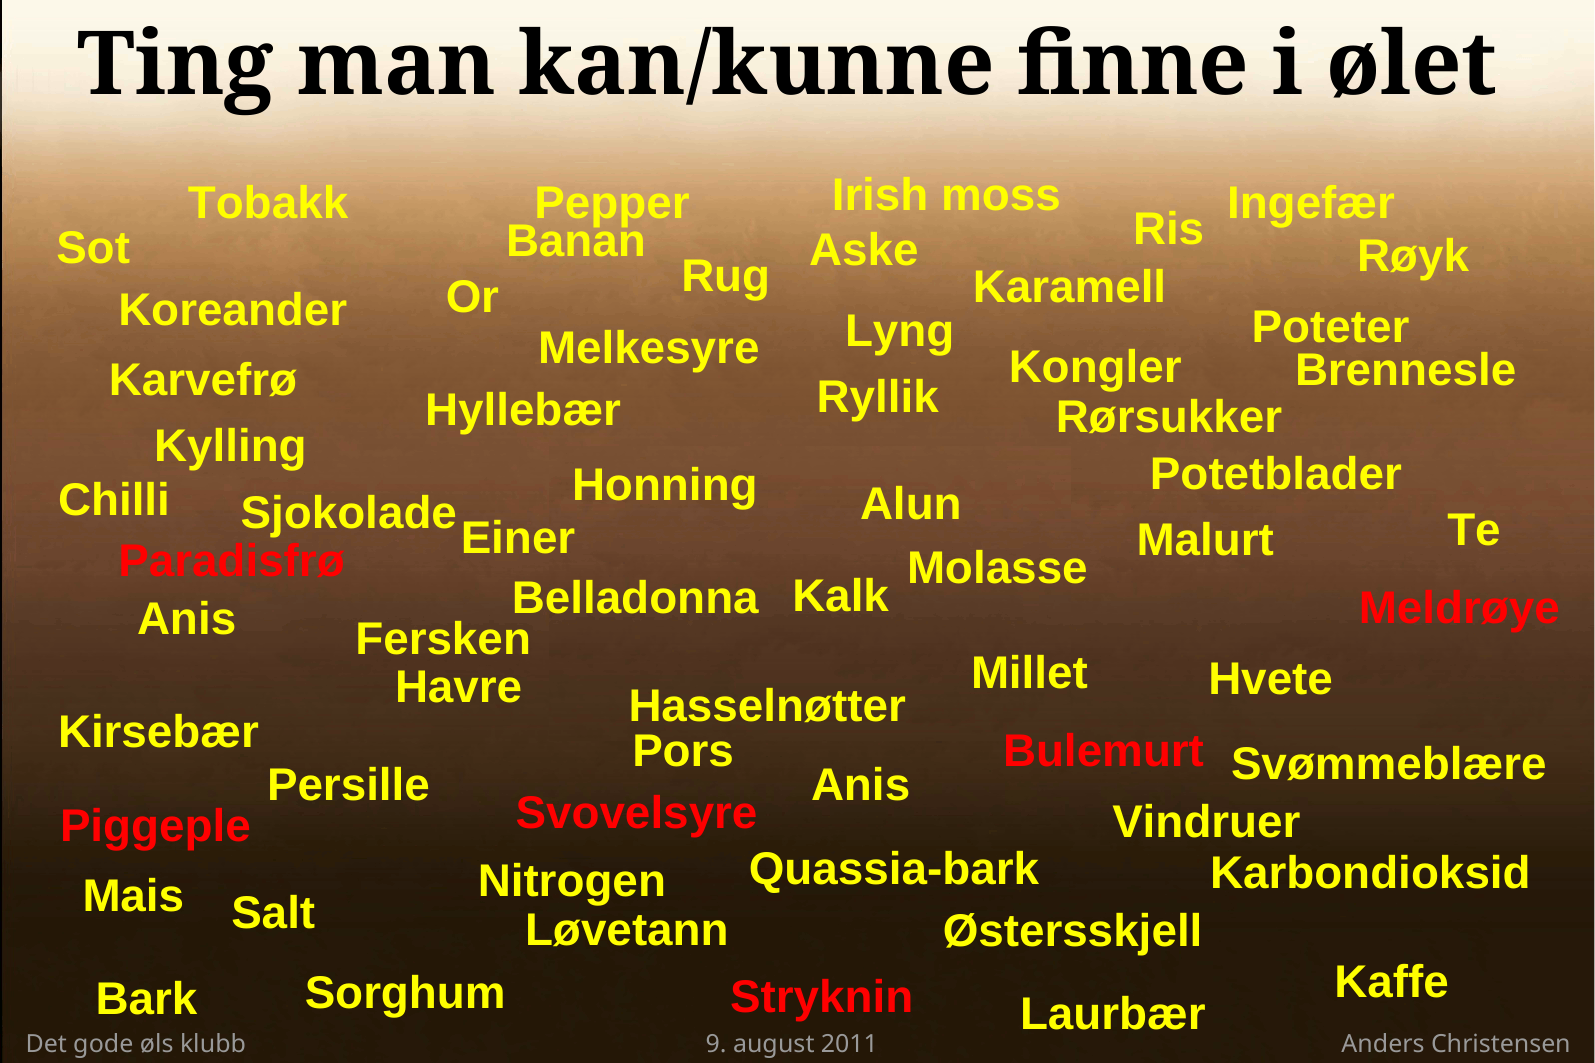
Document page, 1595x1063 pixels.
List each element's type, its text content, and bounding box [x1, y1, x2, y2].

text_box Poteter [1236, 293, 1425, 360]
text_box Løvetann [510, 896, 744, 963]
text_box Quassia-bark [734, 835, 1055, 902]
text_box Salt [216, 879, 331, 946]
text_box Piggeple [45, 792, 266, 859]
text_box Rug [666, 242, 786, 309]
text_box Persille [252, 751, 445, 818]
text_box Vindruer [1097, 788, 1316, 855]
text_box Ris [1118, 195, 1220, 262]
text_box Svovelsyre [500, 779, 773, 846]
text_box Kaffe [1319, 948, 1464, 1015]
text_box Ingefær [1212, 169, 1411, 236]
text_box Karvefrø [94, 346, 313, 413]
text_box Te [1432, 496, 1516, 564]
text_box Hyllebær [410, 376, 637, 443]
text_box Nitrogen [463, 847, 682, 914]
text_box Røyk [1342, 222, 1484, 289]
text_box Chilli [43, 466, 185, 533]
text_box Meldrøye [1344, 574, 1575, 641]
text_box Hasselnøtter [613, 672, 921, 739]
text_box Fersken [340, 606, 547, 673]
text_box Rørsukker [1041, 384, 1298, 451]
text_box Ryllik [801, 363, 954, 430]
text_box Pepper [519, 169, 705, 236]
text_box Kalk [777, 562, 904, 629]
text_box Kylling [139, 412, 322, 479]
text_box Einer [446, 504, 591, 571]
text_box Paradisfrø [103, 527, 360, 594]
text_box Karamell [958, 254, 1182, 321]
title Ting man kan/kunne finne i ølet [70, 0, 1506, 220]
text_box Mais [67, 862, 200, 929]
text_box Brennesle [1280, 336, 1532, 404]
text_box Havre [380, 673, 538, 720]
text_box Alun [845, 470, 977, 537]
text_box Millet [956, 640, 1103, 707]
text_box Lyng [830, 297, 970, 364]
text_box Stryknin [715, 963, 929, 1030]
text_box Molasse [892, 534, 1103, 601]
text_box Melkesyre [523, 314, 775, 381]
text_box Hvete [1193, 645, 1348, 712]
text_box Østersskjell [928, 897, 1218, 965]
text_box Banan [491, 207, 662, 274]
text_box Honning [557, 451, 773, 518]
text_box Pors [617, 739, 749, 779]
text_box Sot [41, 214, 145, 281]
text_box Irish moss [817, 161, 1076, 228]
text_box Or [431, 263, 515, 330]
text_box Malurt [1121, 506, 1289, 573]
text_box Svømmeblære [1216, 730, 1562, 797]
text_box Laurbær [1005, 980, 1221, 1047]
text_box Koreander [103, 276, 363, 343]
text_box Belladonna [497, 564, 774, 631]
text_box Sorghum [289, 960, 521, 1027]
text_box Bark [80, 965, 213, 1032]
picture [0, 0, 1595, 1063]
text_box Anis [796, 751, 926, 818]
text_box Kirsebær [43, 698, 275, 765]
text_box Tobakk [173, 169, 364, 236]
text_box Bulemurt [988, 717, 1220, 784]
text_box Aske [794, 216, 934, 283]
text_box Potetblader [1135, 440, 1417, 507]
text_box Kongler [994, 333, 1197, 400]
text_box Anis [122, 594, 252, 652]
text_box Karbondioksid [1195, 839, 1546, 906]
text_box Sjokolade [225, 480, 473, 547]
